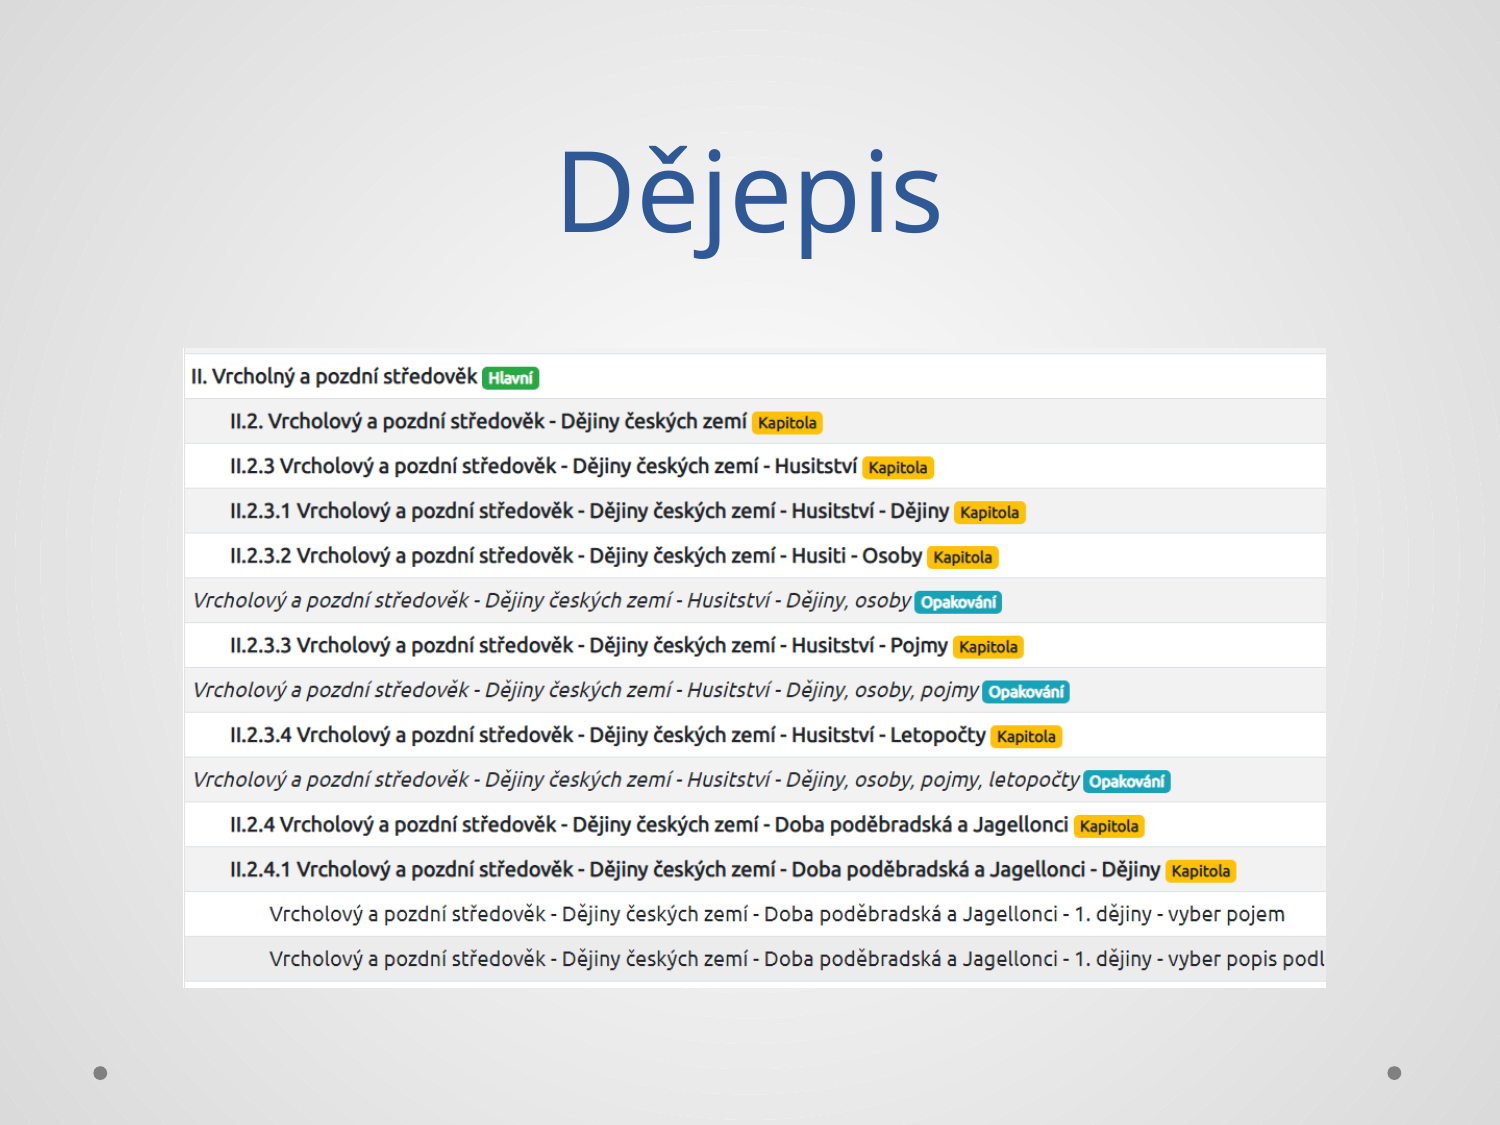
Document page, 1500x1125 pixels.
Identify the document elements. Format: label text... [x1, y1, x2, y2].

title Dějepis [75, 0, 1425, 263]
picture [183, 348, 1326, 988]
